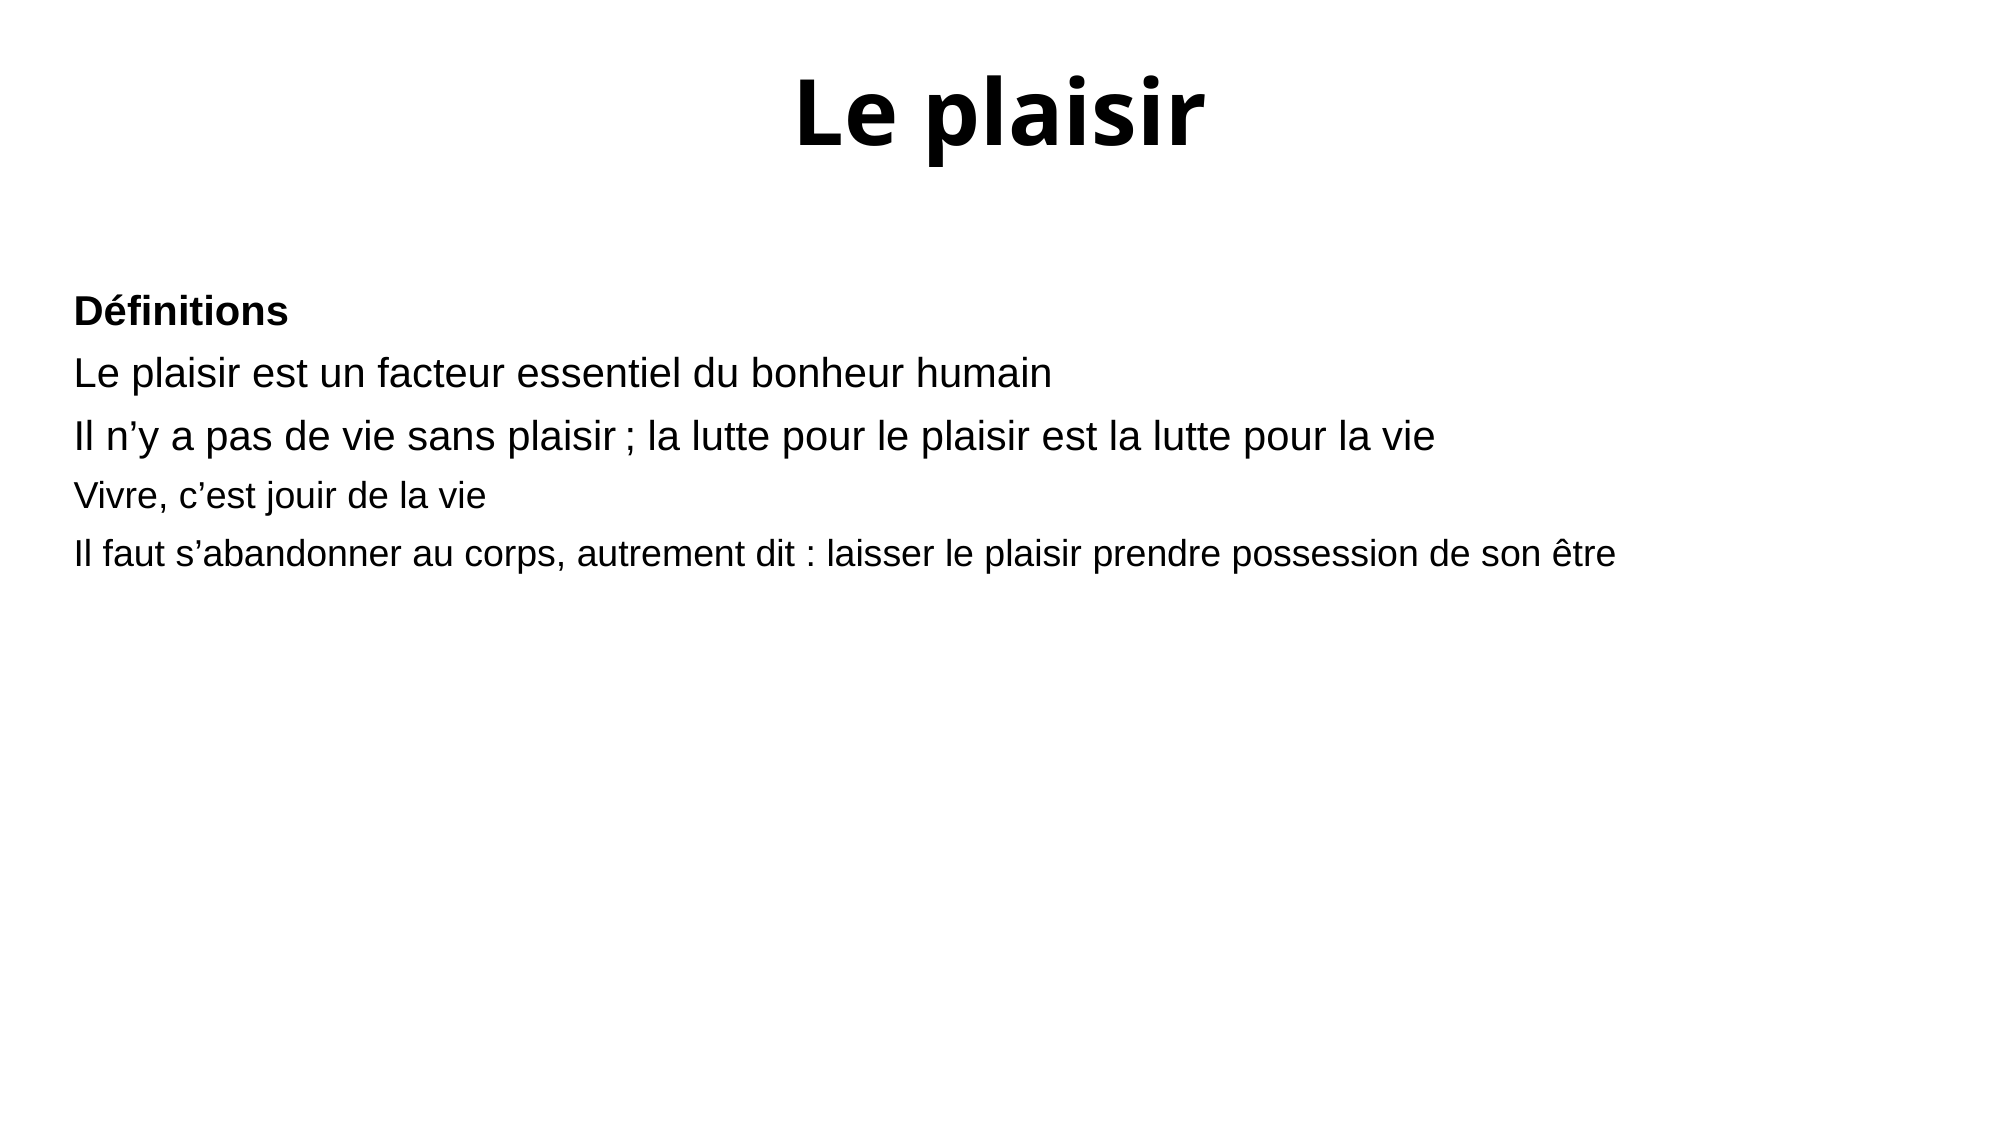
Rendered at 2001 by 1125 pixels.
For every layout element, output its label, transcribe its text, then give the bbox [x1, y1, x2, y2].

text_box Le plaisir [137, 58, 1863, 276]
text_box Définitions Le plaisir est un facteur essentiel du bonheur humain Il n’y a pas de vie sans plaisir ; la lutte pour le plaisir est la lutte pour la vie Vivre, c’est jouir de la vie Il faut s’abandonner au corps, autrement dit : laisser le plaisir prendre possession de son être [58, 276, 1863, 711]
